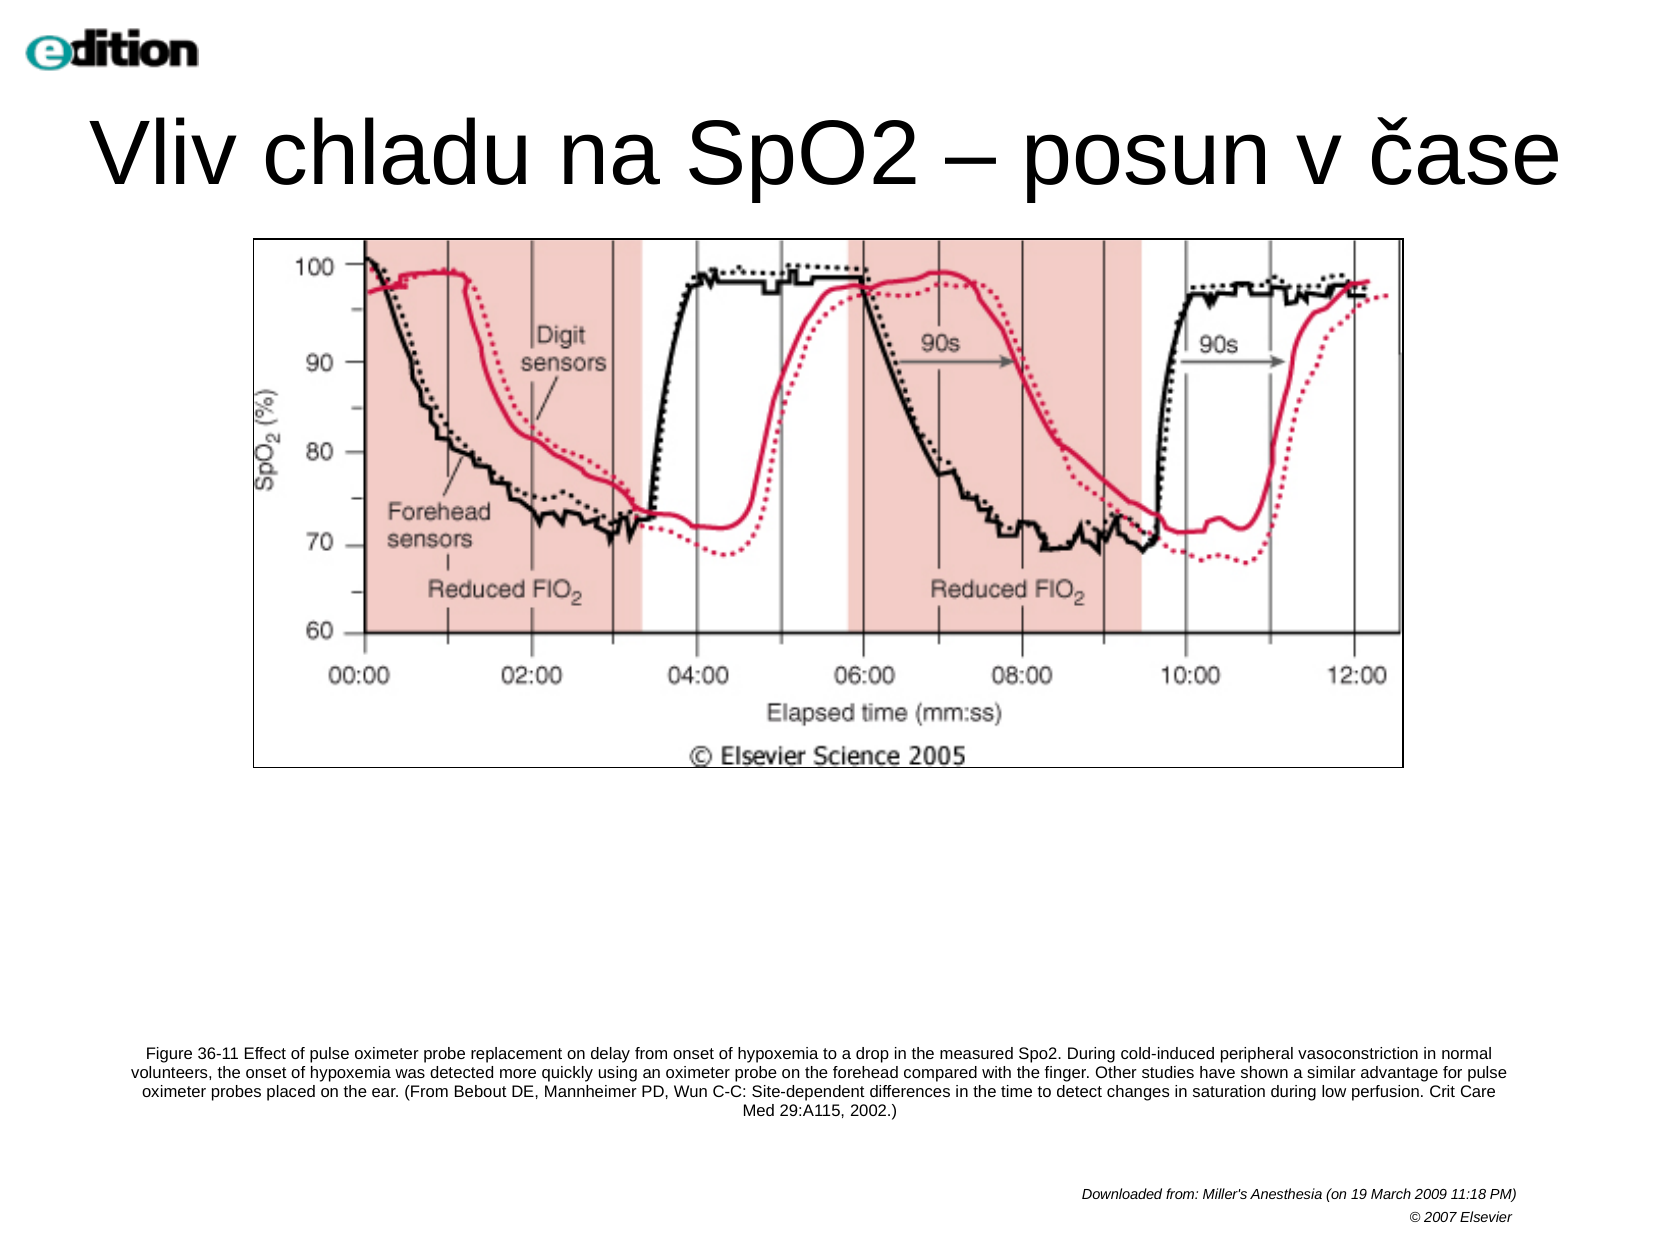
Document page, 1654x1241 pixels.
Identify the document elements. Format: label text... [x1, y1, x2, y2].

text_box Downloaded from: Miller's Anesthesia (on 19 March 2009 11:18 PM) [724, 1178, 1532, 1211]
text_box Figure 36-11 Effect of pulse oximeter probe replacement on delay from onset of hypoxemia to a drop in the measured Spo2. During cold-induced peripheral vasoconstriction in normal volunteers, the onset of hypoxemia was detected more quickly using an oximeter probe on the forehead compared with the finger. Other studies have shown a similar advantage for pulse oximeter probes placed on the ear. (From Bebout DE, Mannheimer PD, Wun C-C: Site-dependent differences in the time to detect changes in saturation during low perfusion. Crit Care Med 29:A115, 2002.) [110, 1036, 1530, 1128]
text_box © 2007 Elsevier [723, 1201, 1531, 1234]
picture [254, 250, 1403, 767]
title Vliv chladu na SpO2 – posun v čase [82, 56, 1571, 250]
picture [19, 20, 199, 78]
